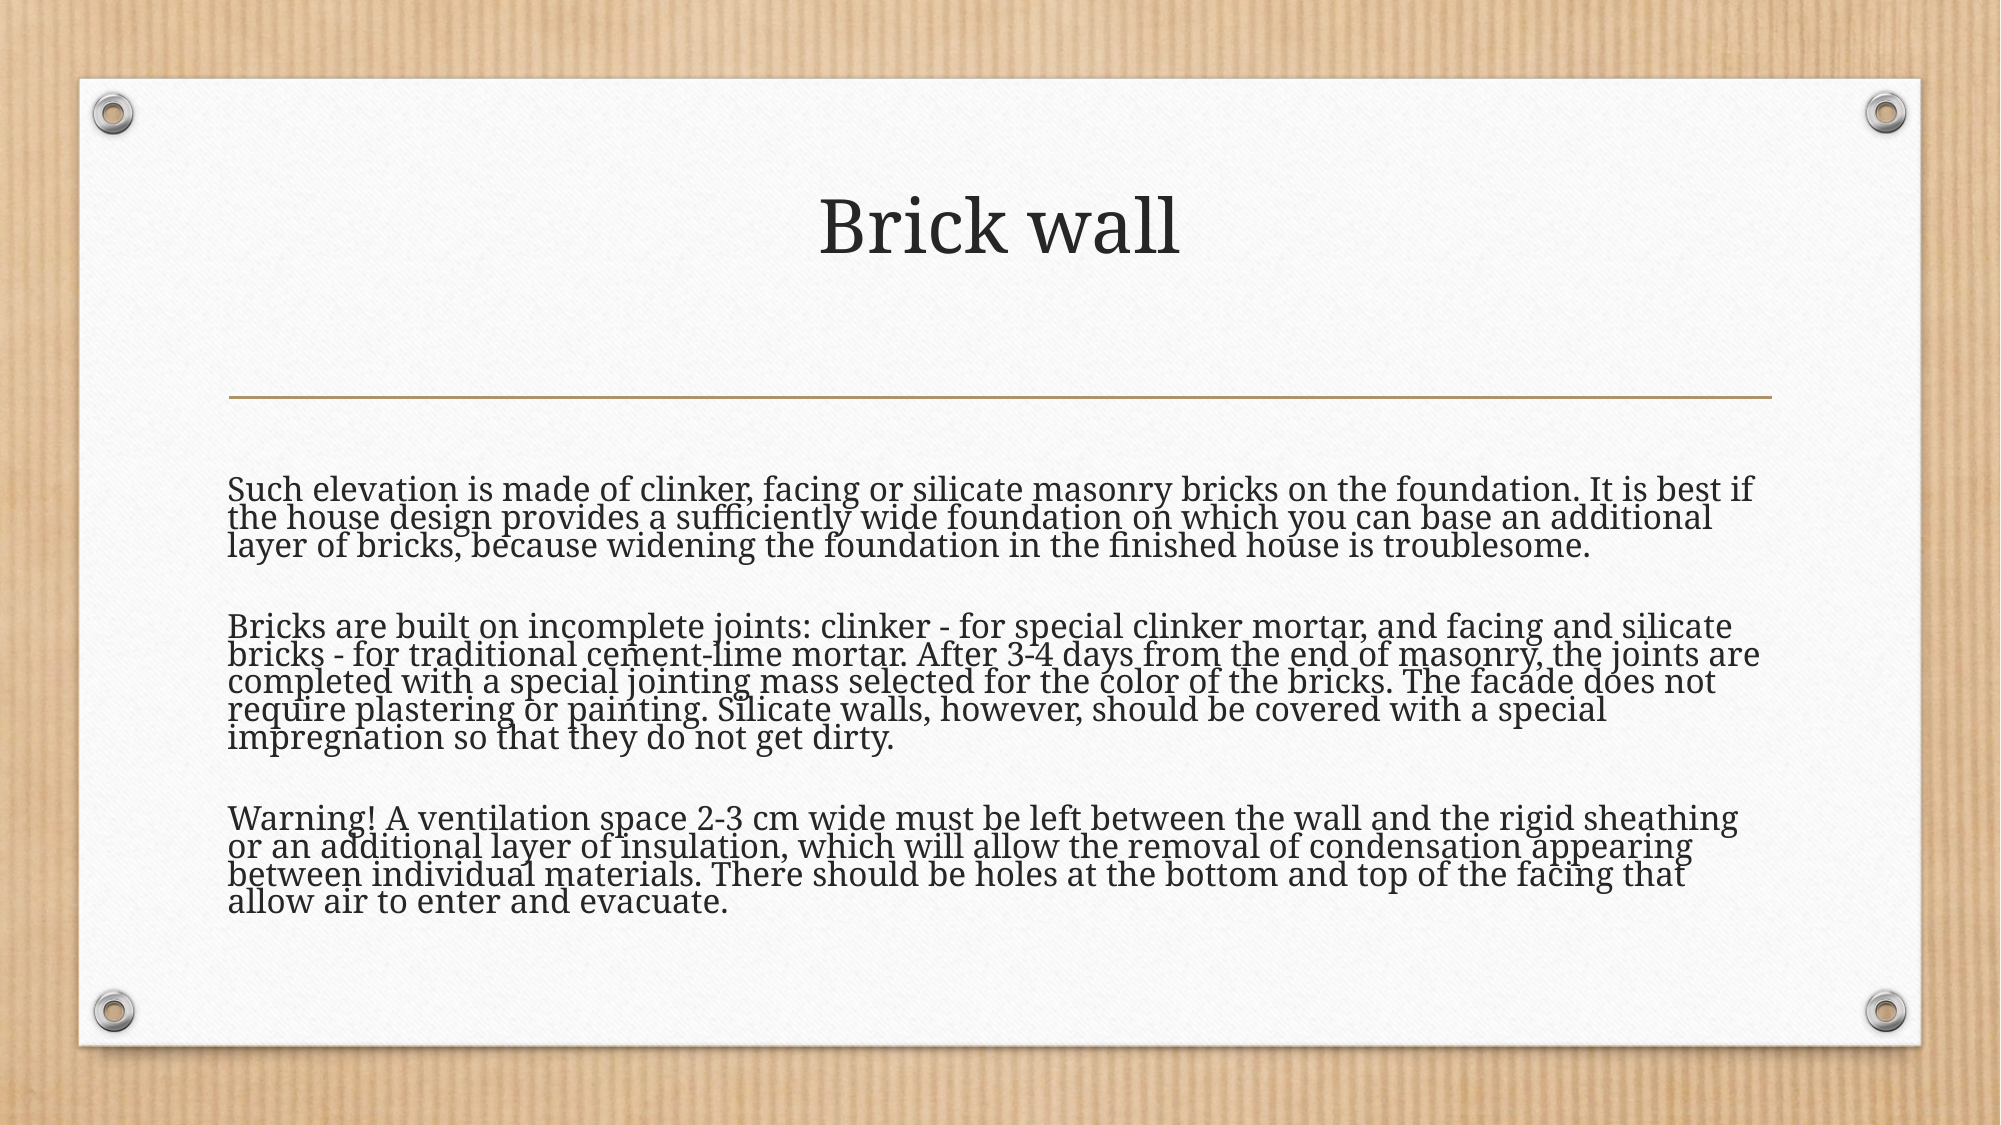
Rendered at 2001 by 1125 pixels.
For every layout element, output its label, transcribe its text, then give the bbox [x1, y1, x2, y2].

title Brick wall [212, 161, 1788, 376]
list Such elevation is made of clinker, facing or silicate masonry bricks on the foundation. It is best if the house design provides a sufficiently wide foundation on which you can base an additional layer of bricks, because widening the foundation in the finished house is troublesome. Bricks are built on incomplete joints: clinker - for special clinker mortar, and facing and silicate bricks - for traditional cement-lime mortar. After 3-4 days from the end of masonry, the joints are completed with a special jointing mass selected for the color of the bricks. The facade does not require plastering or painting. Silicate walls, however, should be covered with a special impregnation so that they do not get dirty. Warning! A ventilation space 2-3 cm wide must be left between the wall and the rigid sheathing or an additional layer of insulation, which will allow the removal of condensation appearing between individual materials. There should be holes at the bottom and top of the facing that allow air to enter and evacuate. [212, 419, 1788, 964]
